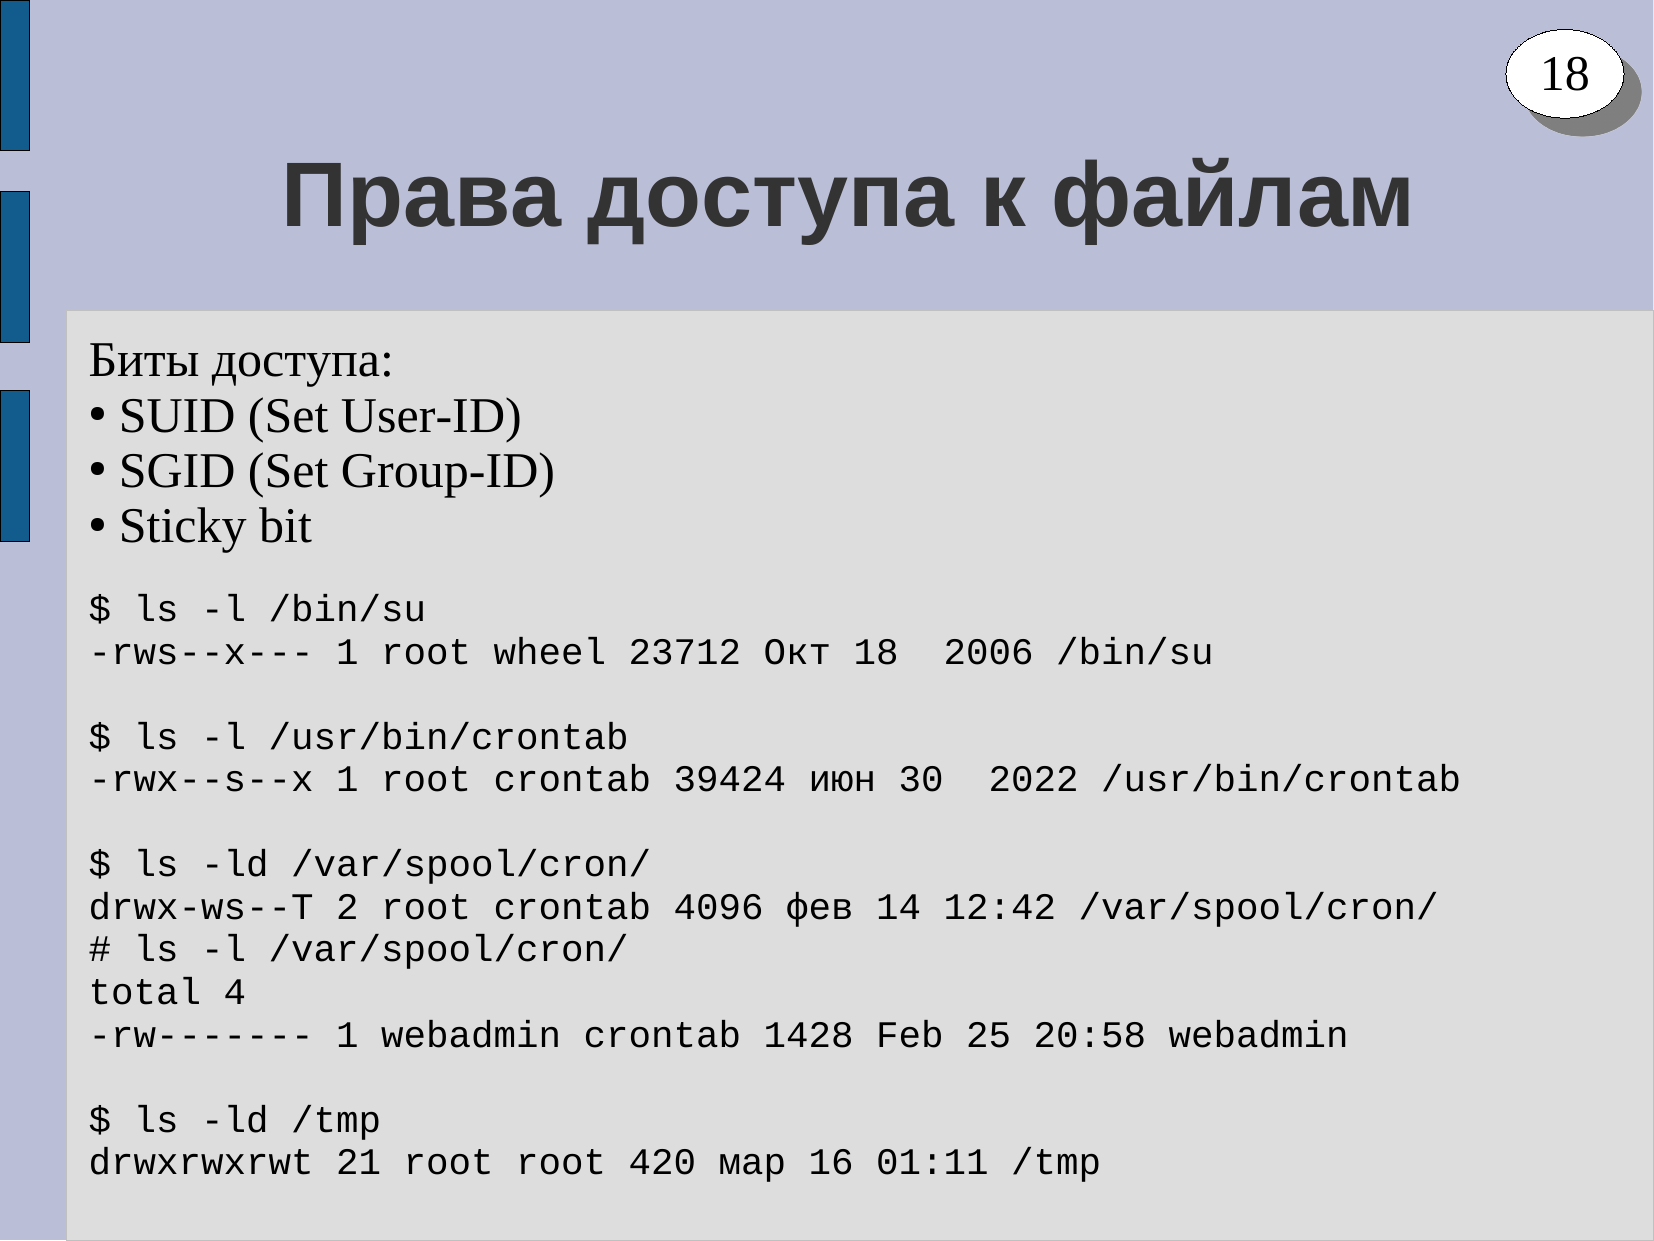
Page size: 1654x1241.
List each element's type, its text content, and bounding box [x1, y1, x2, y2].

title Права доступа к файлам [121, 91, 1534, 299]
text_box Биты доступа: SUID (Set User-ID) SGID (Set Group-ID) Sticky bit [88, 332, 1288, 554]
text_box 18 [1505, 29, 1625, 119]
text_box $ ls -l /bin/su -rws--x--- 1 root wheel 23712 Окт 18 2006 /bin/su $ ls -l /usr/bin/crontab -rwx--s--x 1 root crontab 39424 июн 30 2022 /usr/bin/crontab $ ls -ld /var/spool/cron/ drwx-ws--T 2 root crontab 4096 фев 14 12:42 /var/spool/cron/ # ls -l /var/spool/cron/ total 4 -rw------- 1 webadmin crontab 1428 Feb 25 20:58 webadmin $ ls -ld /tmp drwxrwxrwt 21 root root 420 мар 16 01:11 /tmp [88, 590, 1477, 1229]
